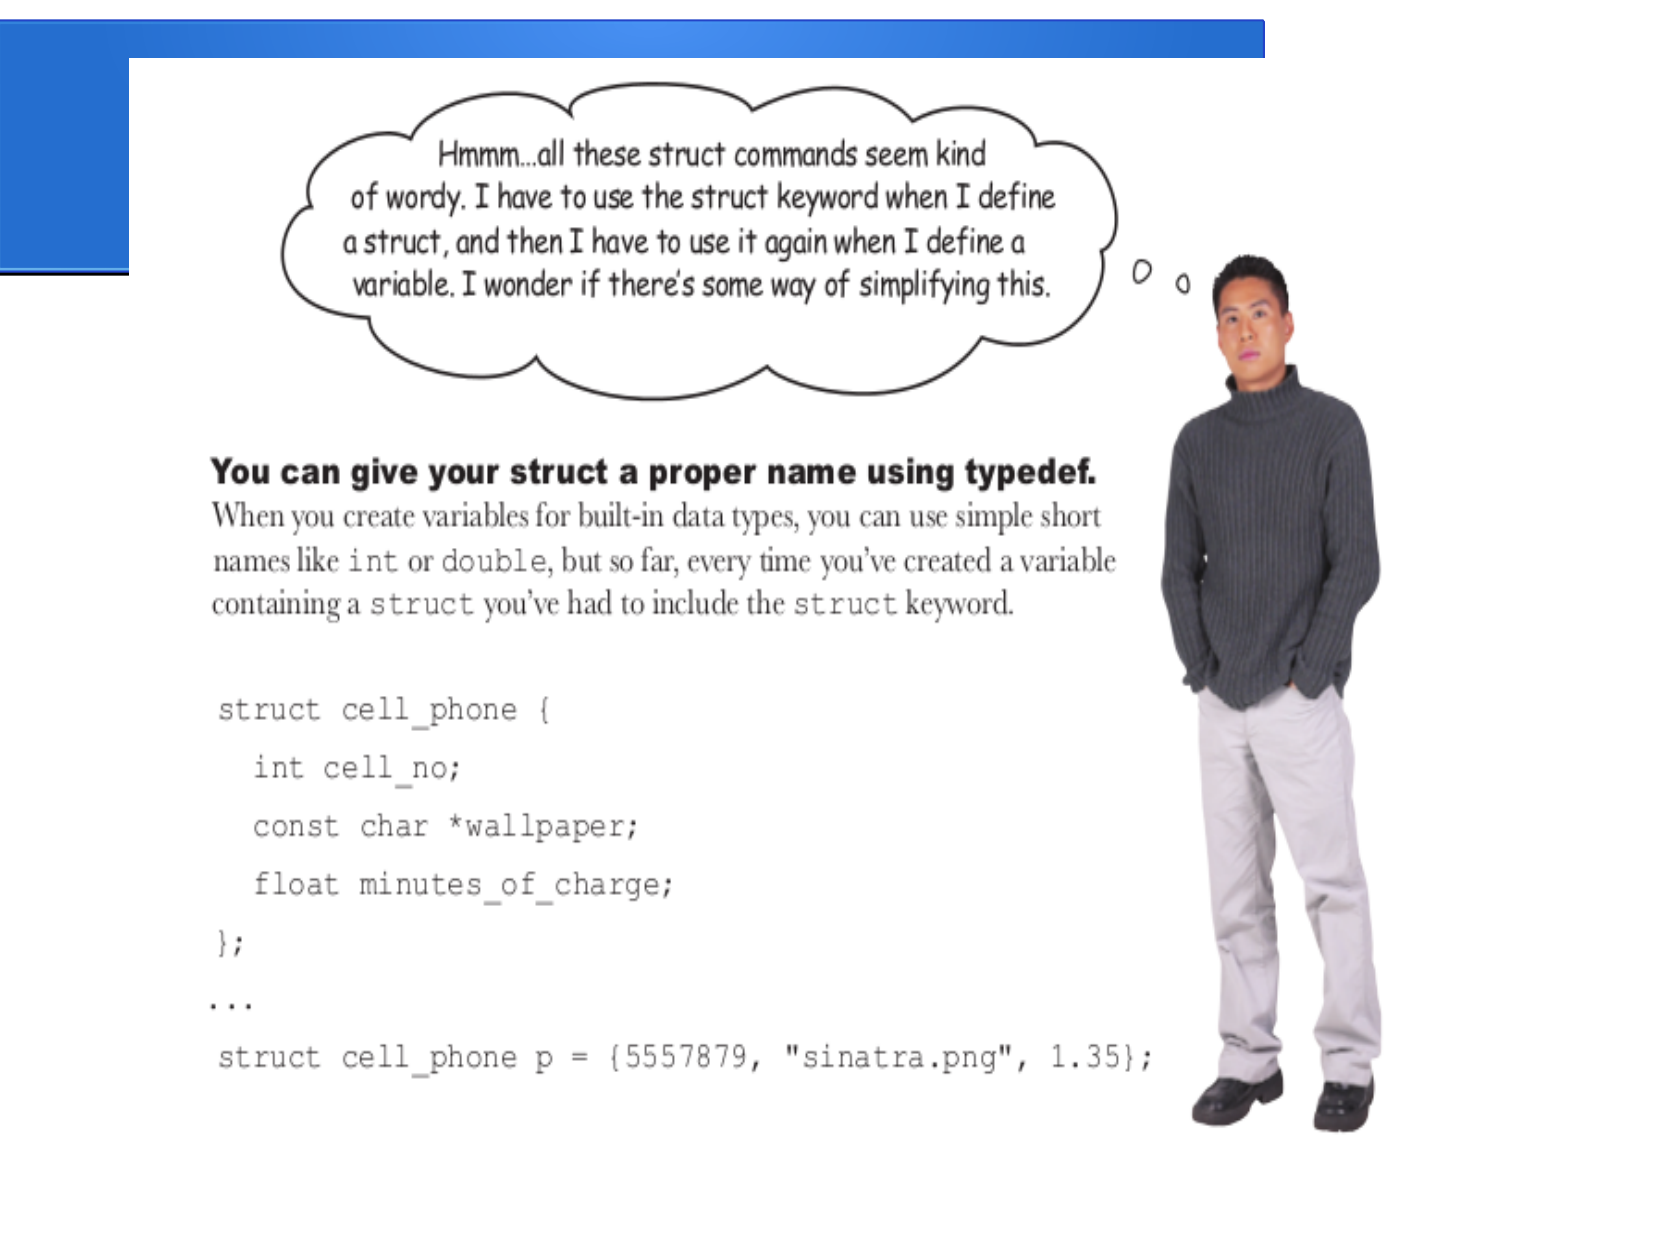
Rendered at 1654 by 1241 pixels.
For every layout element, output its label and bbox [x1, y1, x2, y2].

picture [129, 58, 1583, 1146]
